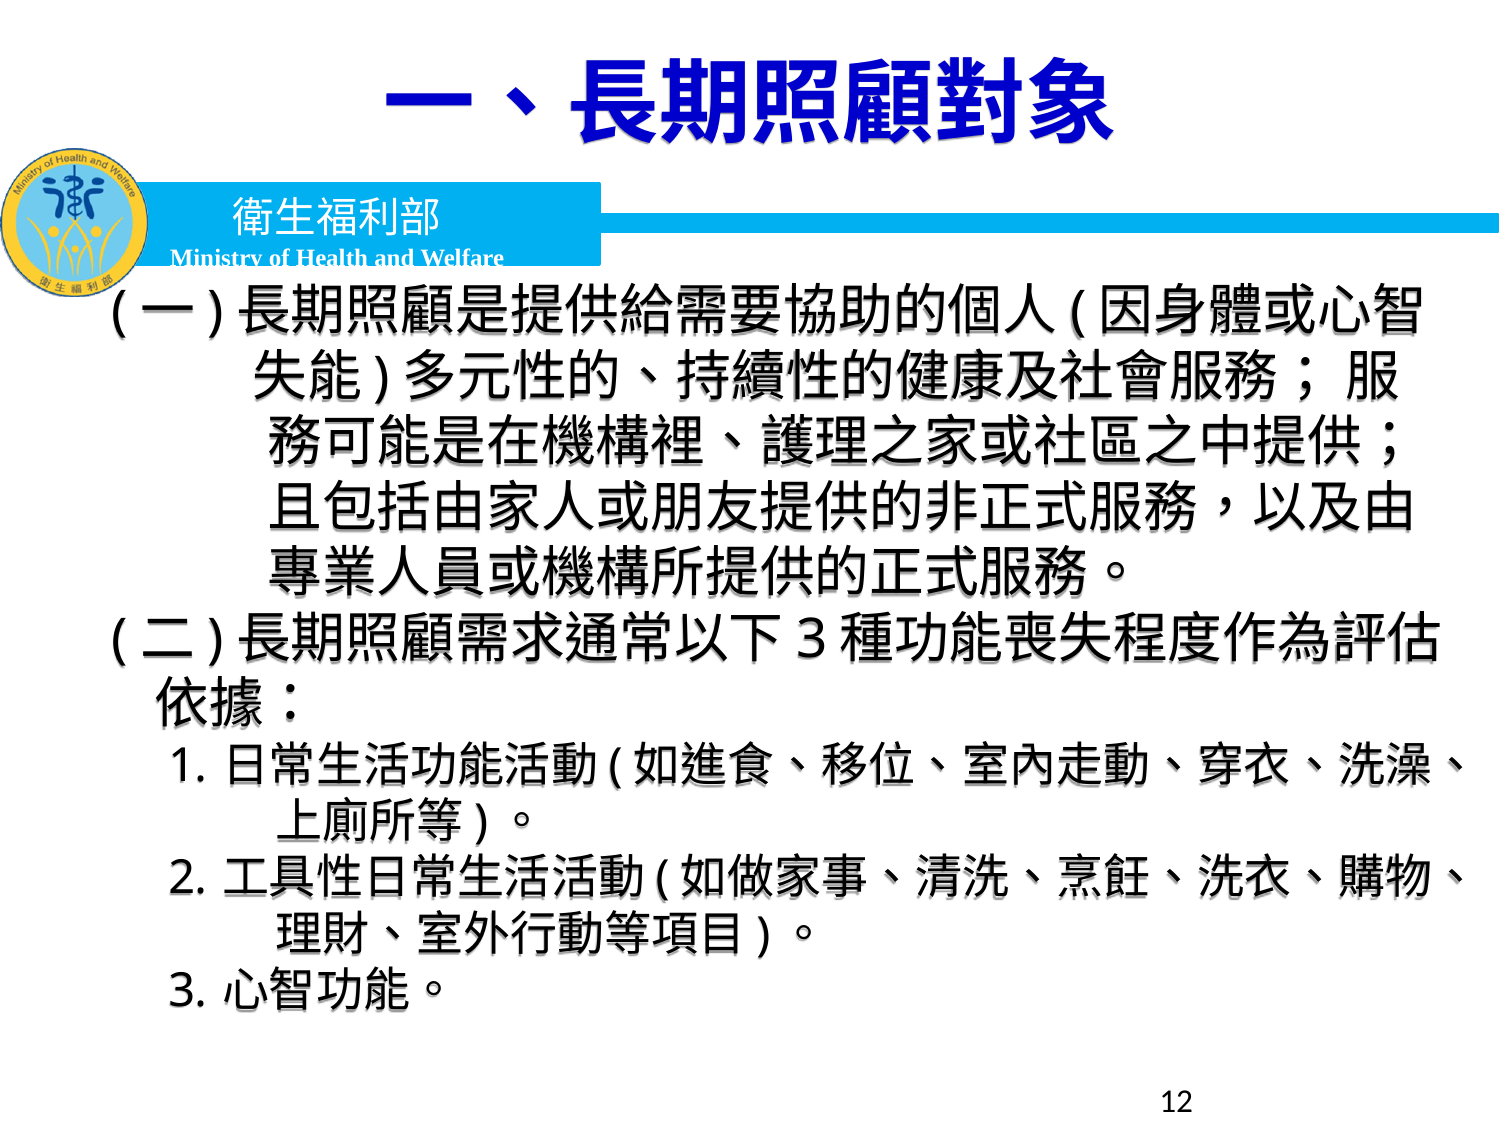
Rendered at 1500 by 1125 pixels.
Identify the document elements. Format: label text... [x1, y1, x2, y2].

text_box 12 [1144, 1069, 1495, 1125]
title 一、長期照顧對象 [75, 4, 1426, 193]
list (一)長期照顧是提供給需要協助的個人(因身體或心智 失能)多元性的、持續性的健康及社會服務； 服務可能是在機構裡、護理之家或社區之中提供；且包括由家人或朋友提供的非正式服務，以及由專業人員或機構所提供的正式服務。 (二)長期照顧需求通常以下3種功能喪失程度作為評估 依據： 日常生活功能活動(如進食、移位、室內走動、穿衣、洗澡、上廁所等)。 工具性日常生活活動(如做家事、清洗、烹飪、洗衣、購物、理財、室外行動等項目)。 心智功能。 [41, 267, 1459, 1087]
